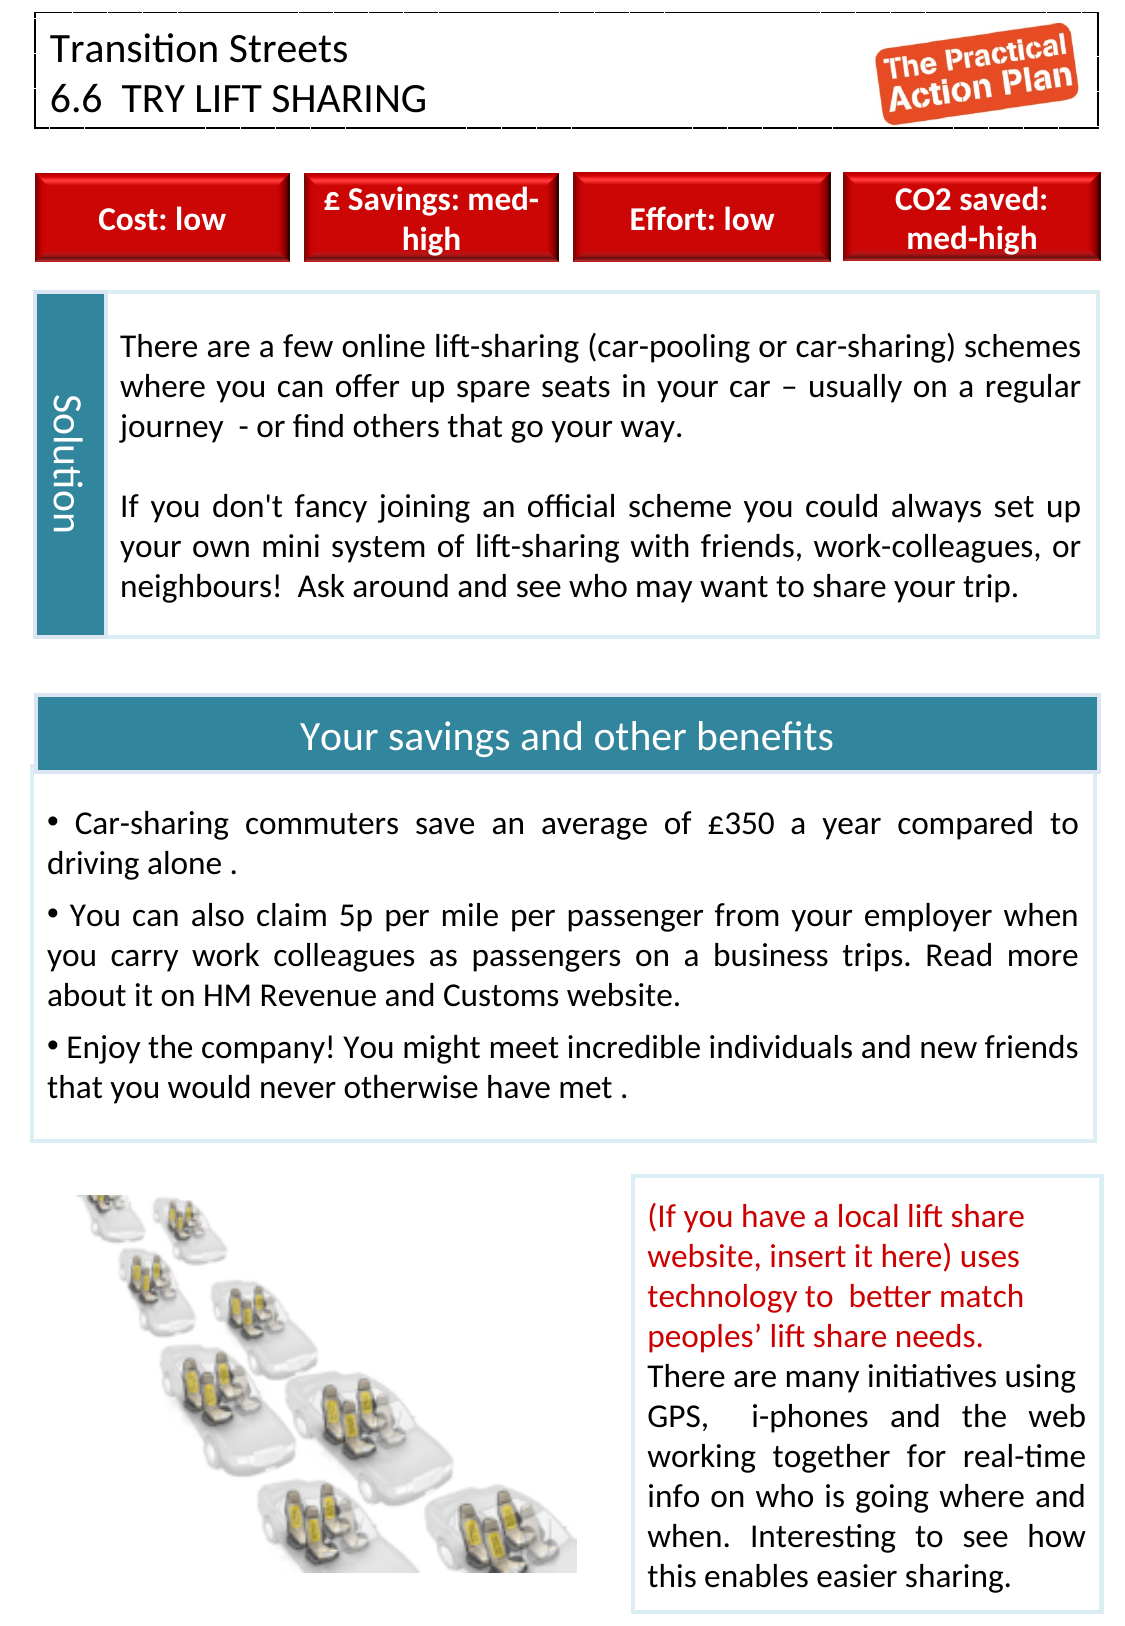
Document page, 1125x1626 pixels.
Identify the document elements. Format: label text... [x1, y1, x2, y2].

text_box Your savings and other benefits [35, 695, 1099, 773]
text_box Solution [35, 291, 107, 637]
picture [302, 171, 561, 265]
picture [33, 171, 292, 265]
picture [571, 170, 833, 265]
text_box (If you have a local lift share website, insert it here) uses technology to better match peoples’ lift share needs. There are many initiatives using GPS, i-phones and the web working together for real-time info on who is going where and when. Interesting to see how this enables easier sharing. [632, 1175, 1102, 1613]
text_box Effort: low [575, 172, 830, 262]
text_box CO2 saved: med-high [844, 172, 1100, 262]
picture [75, 1195, 577, 1573]
text_box Transition Streets 6.6 TRY LIFT SHARING [35, 12, 1099, 129]
text_box Cost: low [35, 173, 290, 262]
text_box There are a few online lift-sharing (car-pooling or car-sharing) schemes where you can offer up spare seats in your car – usually on a regular journey - or find others that go your way. If you don't fancy joining an official scheme you could always set up your own mini system of lift-sharing with friends, work-colleagues, or neighbours! Ask around and see who may want to share your trip. [107, 291, 1098, 637]
picture [841, 170, 1103, 264]
text_box Car-sharing commuters save an average of £350 a year compared to driving alone . You can also claim 5p per mile per passenger from your employer when you carry work colleagues as passengers on a business trips. Read more about it on HM Revenue and Customs website. Enjoy the company! You might meet incredible individuals and new friends that you would never otherwise have met . [32, 765, 1096, 1141]
text_box £ Savings: med-high [304, 173, 559, 262]
